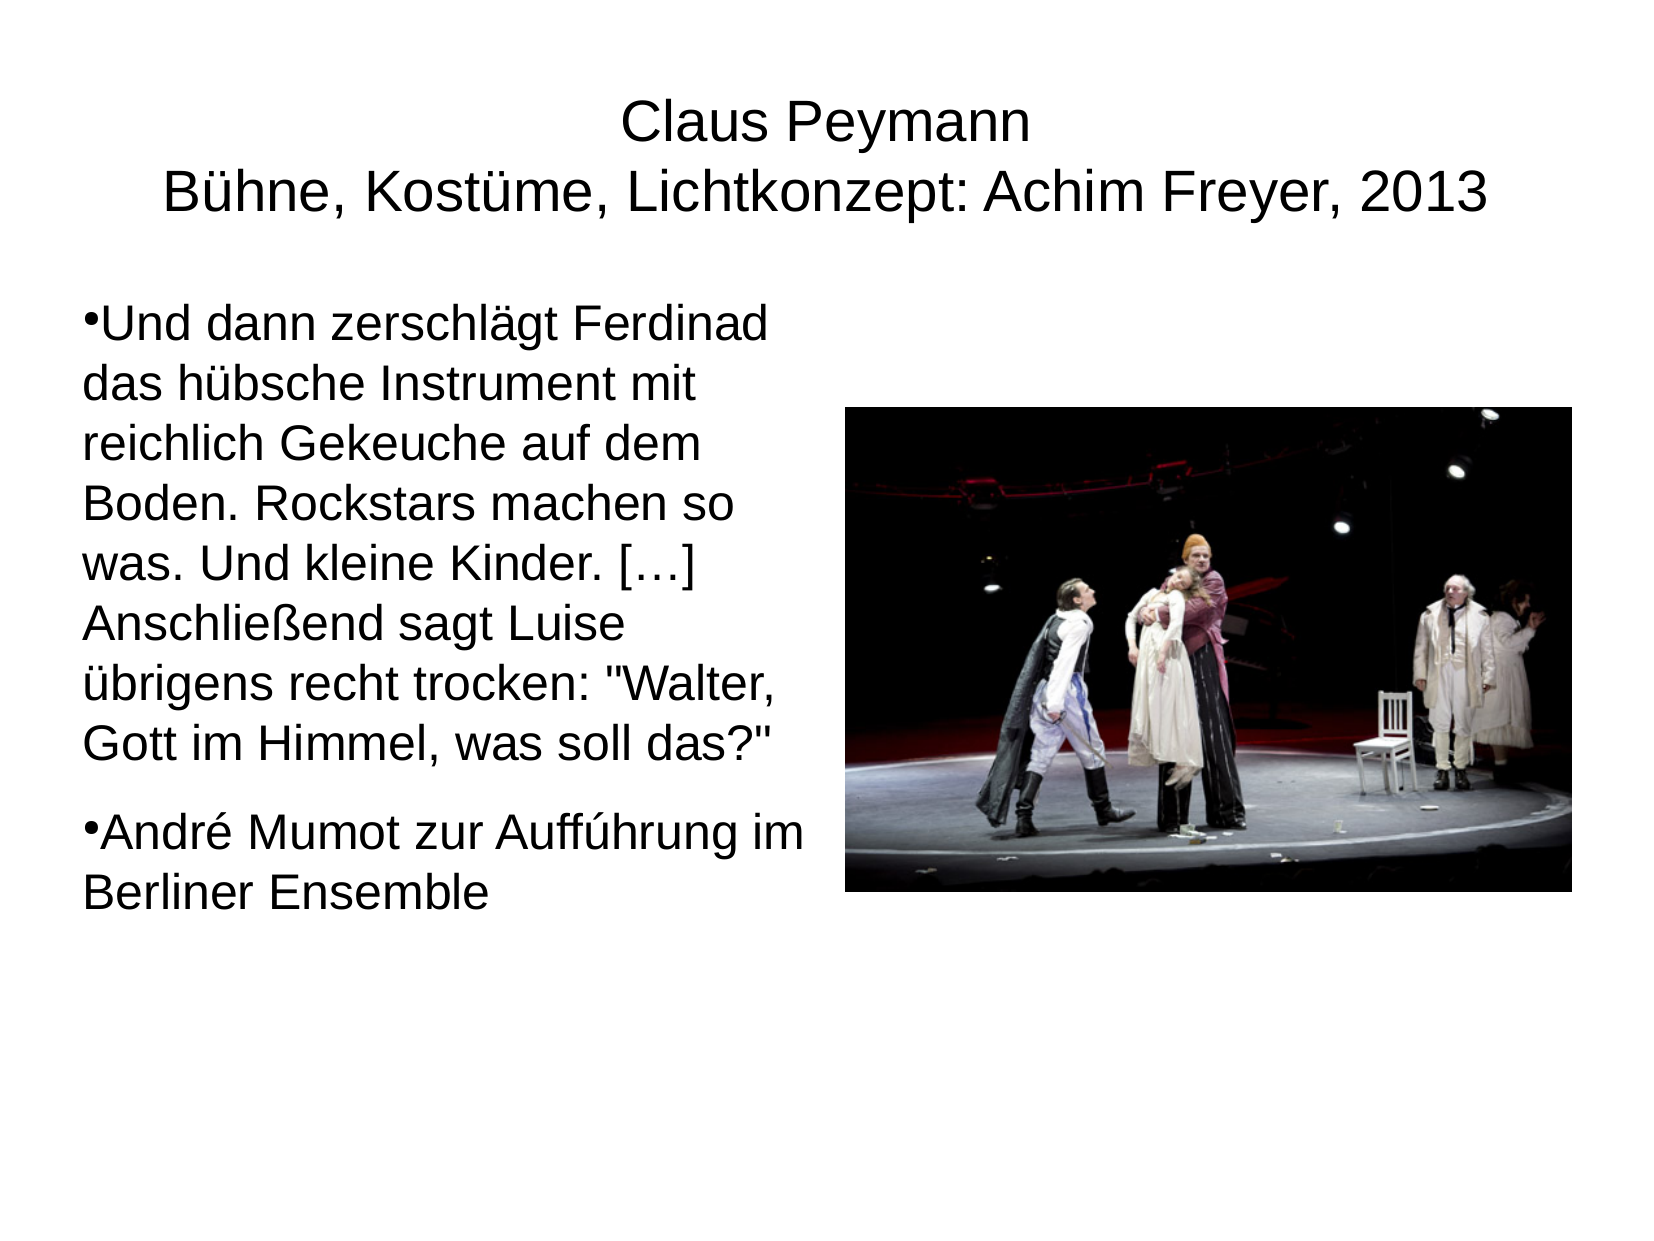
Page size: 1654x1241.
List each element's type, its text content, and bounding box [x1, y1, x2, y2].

list Und dann zerschlägt Ferdinad das hübsche Instrument mit reichlich Gekeuche auf dem Boden. Rockstars machen so was. Und kleine Kinder. […] Anschließend sagt Luise übrigens recht trocken: "Walter, Gott im Himmel, was soll das?" André Mumot zur Auffúhrung im Berliner Ensemble [82, 290, 809, 1010]
title Claus Peymann Bühne, Kostüme, Lichtkonzept: Achim Freyer, 2013 [82, 49, 1571, 257]
picture [845, 407, 1572, 892]
